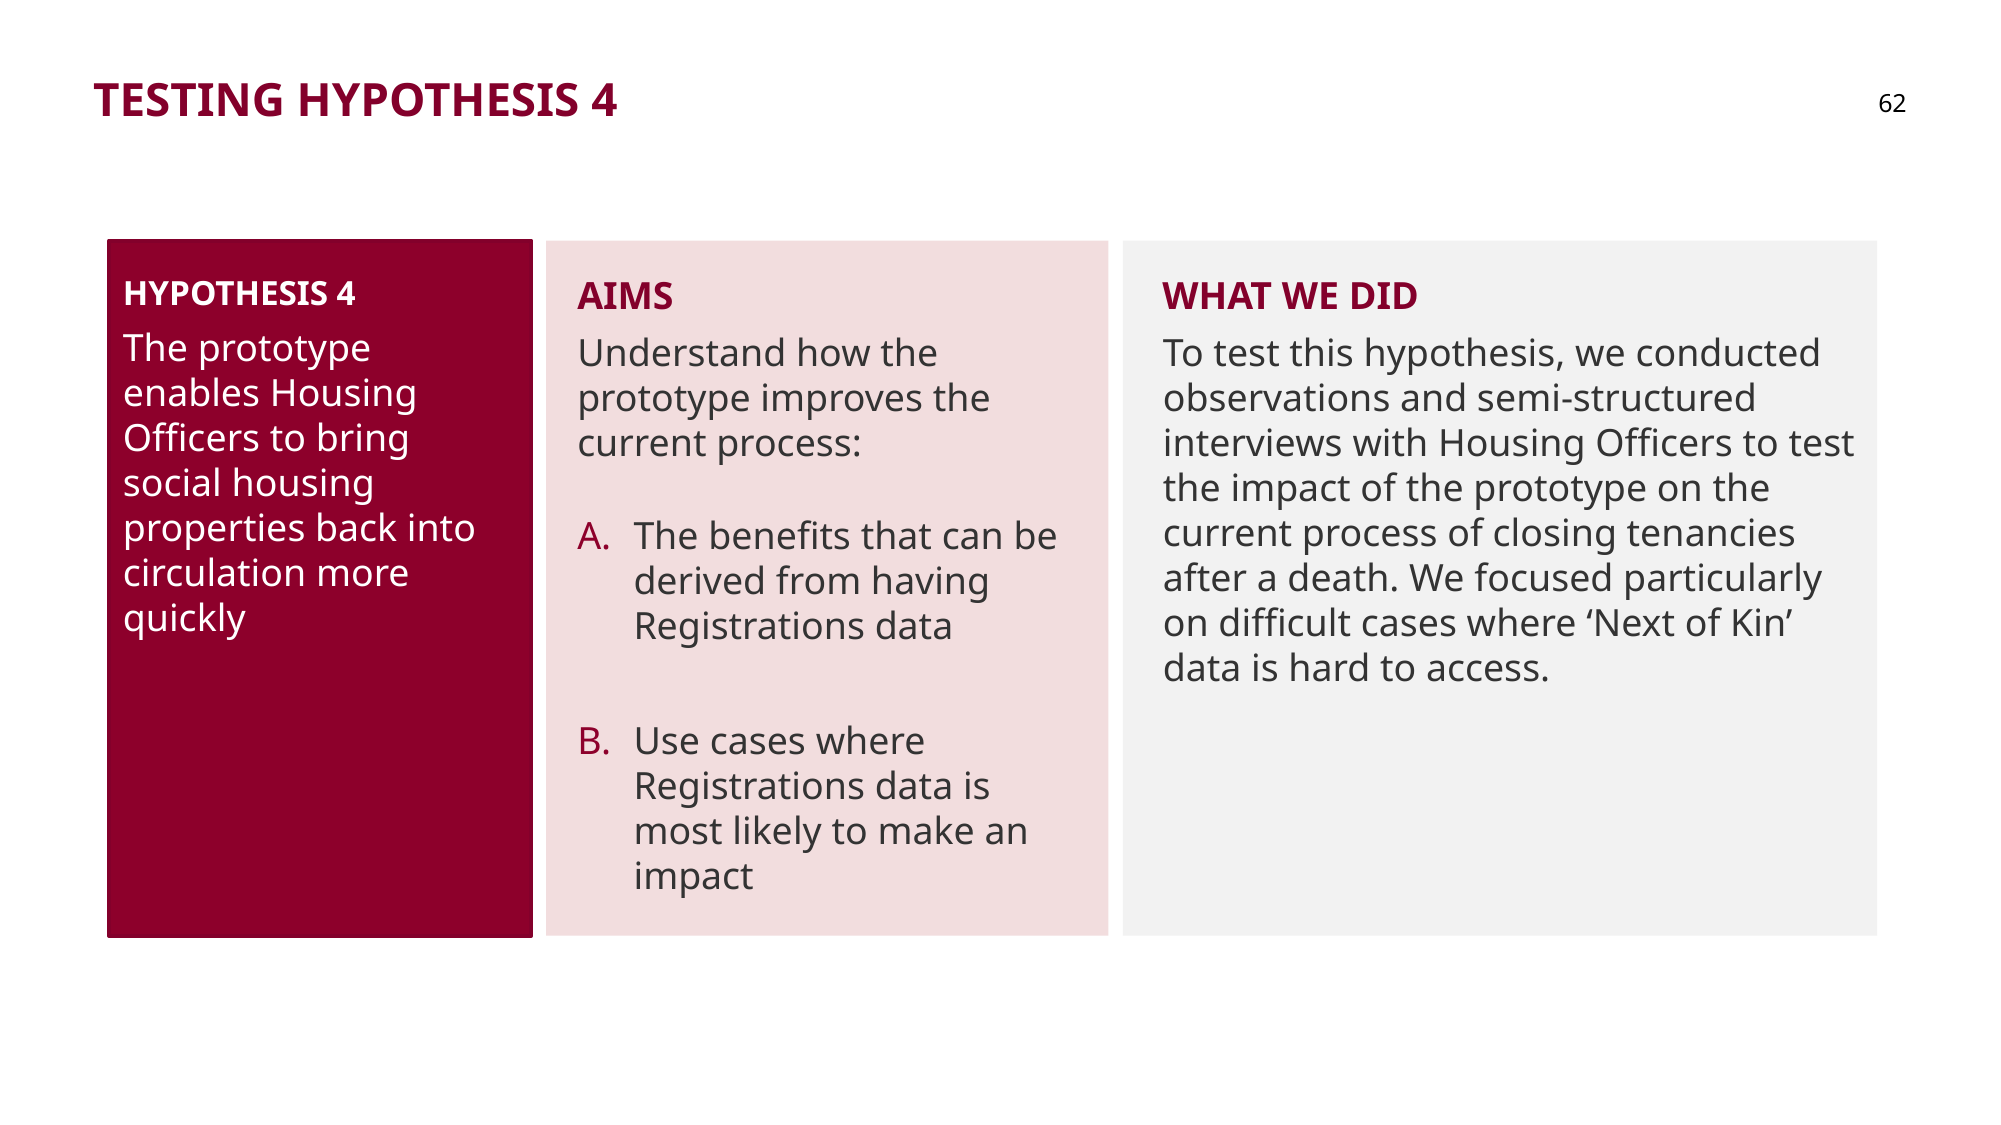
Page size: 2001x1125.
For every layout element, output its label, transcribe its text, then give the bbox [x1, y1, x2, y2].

text_box [1122, 240, 1878, 936]
text_box [108, 240, 532, 936]
text_box [546, 240, 1109, 936]
text_box AIMS Understand how the prototype improves the current process: The benefits that can be derived from having Registrations data Use cases where Registrations data is most likely to make an impact [577, 271, 1074, 938]
slide_number <number> [1850, 87, 1907, 148]
title TESTING HYPOTHESIS 4 [93, 70, 1809, 215]
text_box HYPOTHESIS 4 The prototype enables Housing Officers to bring social housing properties back into circulation more quickly [122, 271, 510, 938]
text_box WHAT WE DID To test this hypothesis, we conducted observations and semi-structured interviews with Housing Officers to test the impact of the prototype on the current process of closing tenancies after a death. We focused particularly on difficult cases where ‘Next of Kin’ data is hard to access. [1133, 271, 1867, 732]
